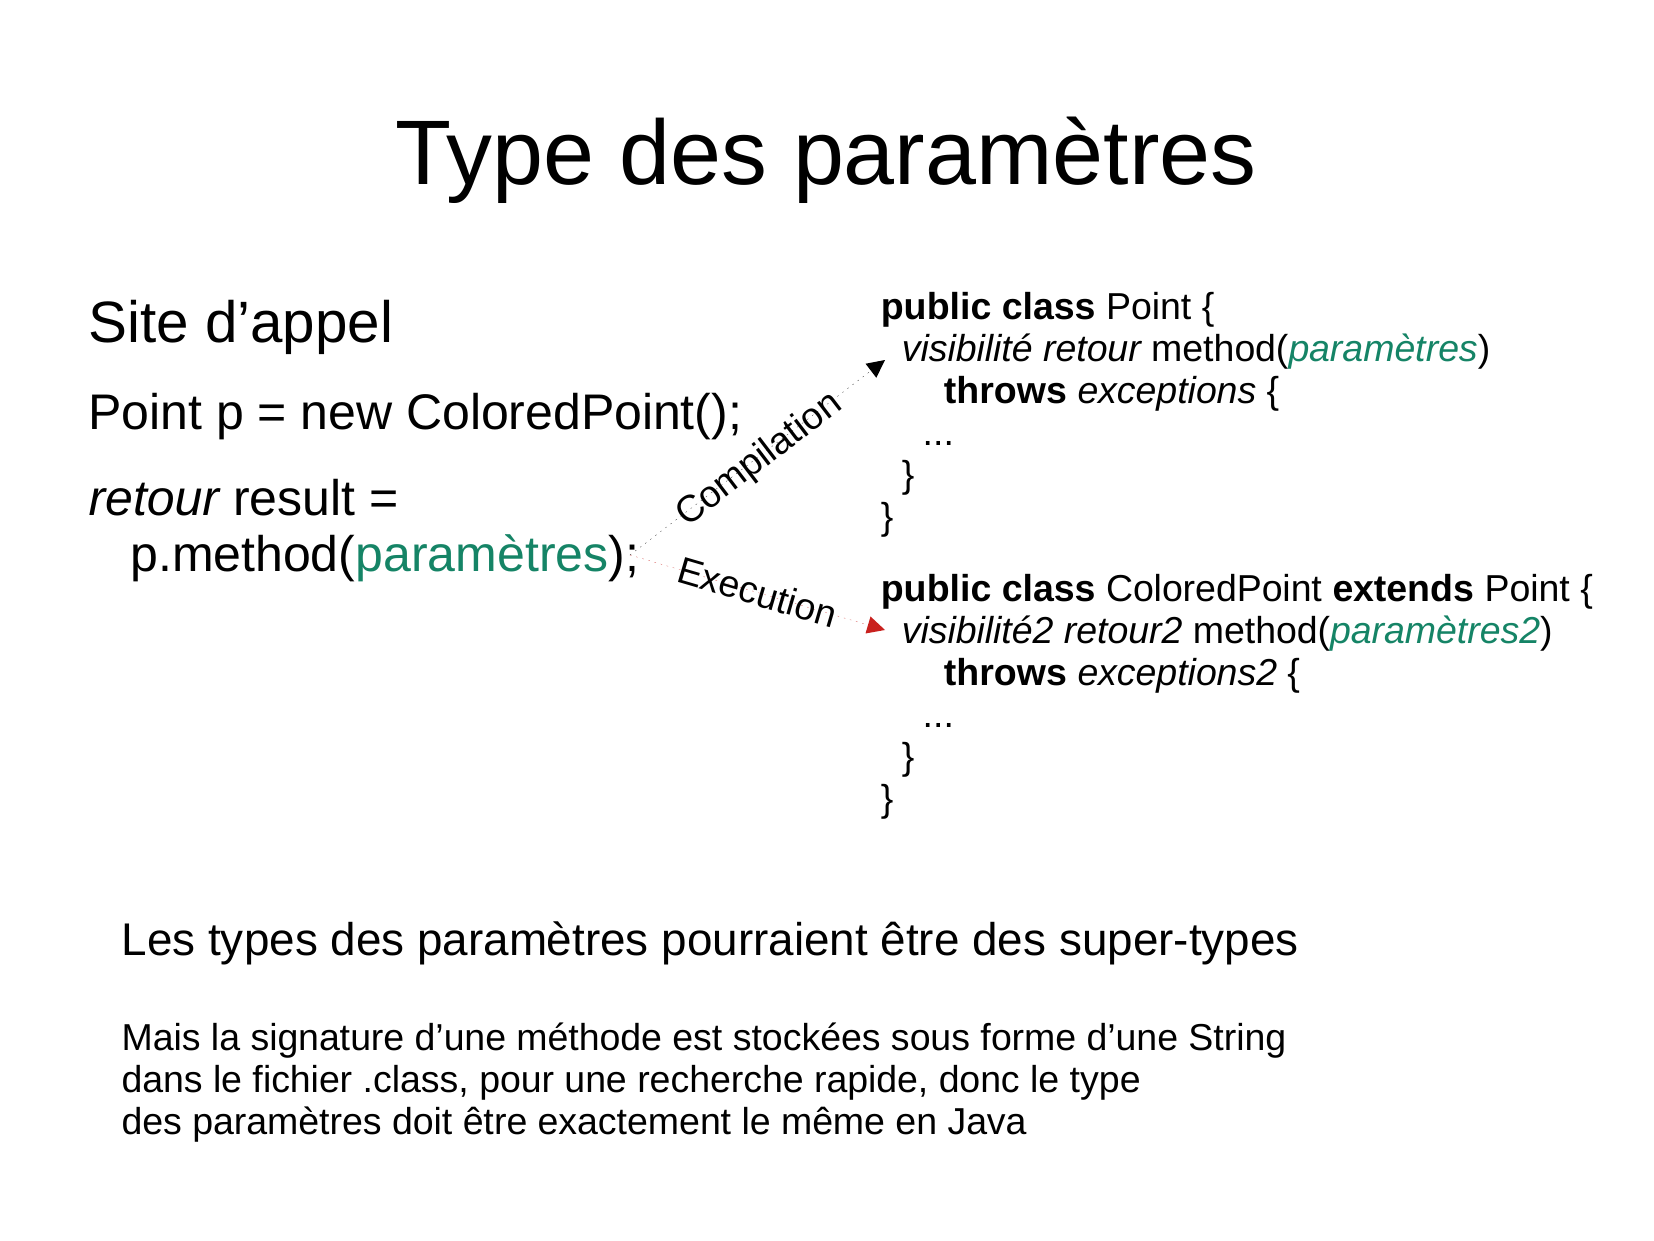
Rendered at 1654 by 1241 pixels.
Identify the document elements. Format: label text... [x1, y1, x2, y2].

text_box Les types des paramètres pourraient être des super-types Mais la signature d’une méthode est stockées sous forme d’une String dans le fichier .class, pour une recherche rapide, donc le type des paramètres doit être exactement le même en Java [106, 906, 1321, 1192]
list public class Point { visibilité retour method(paramètres) throws exceptions { ... } } public class ColoredPoint extends Point { visibilité2 retour2 method(paramètres2) throws exceptions2 { ... } } [810, 285, 1606, 871]
title Type des paramètres [82, 49, 1571, 257]
list Site d’appel Point p = new ColoredPoint(); retour result = p.method(paramètres); [17, 290, 761, 1010]
